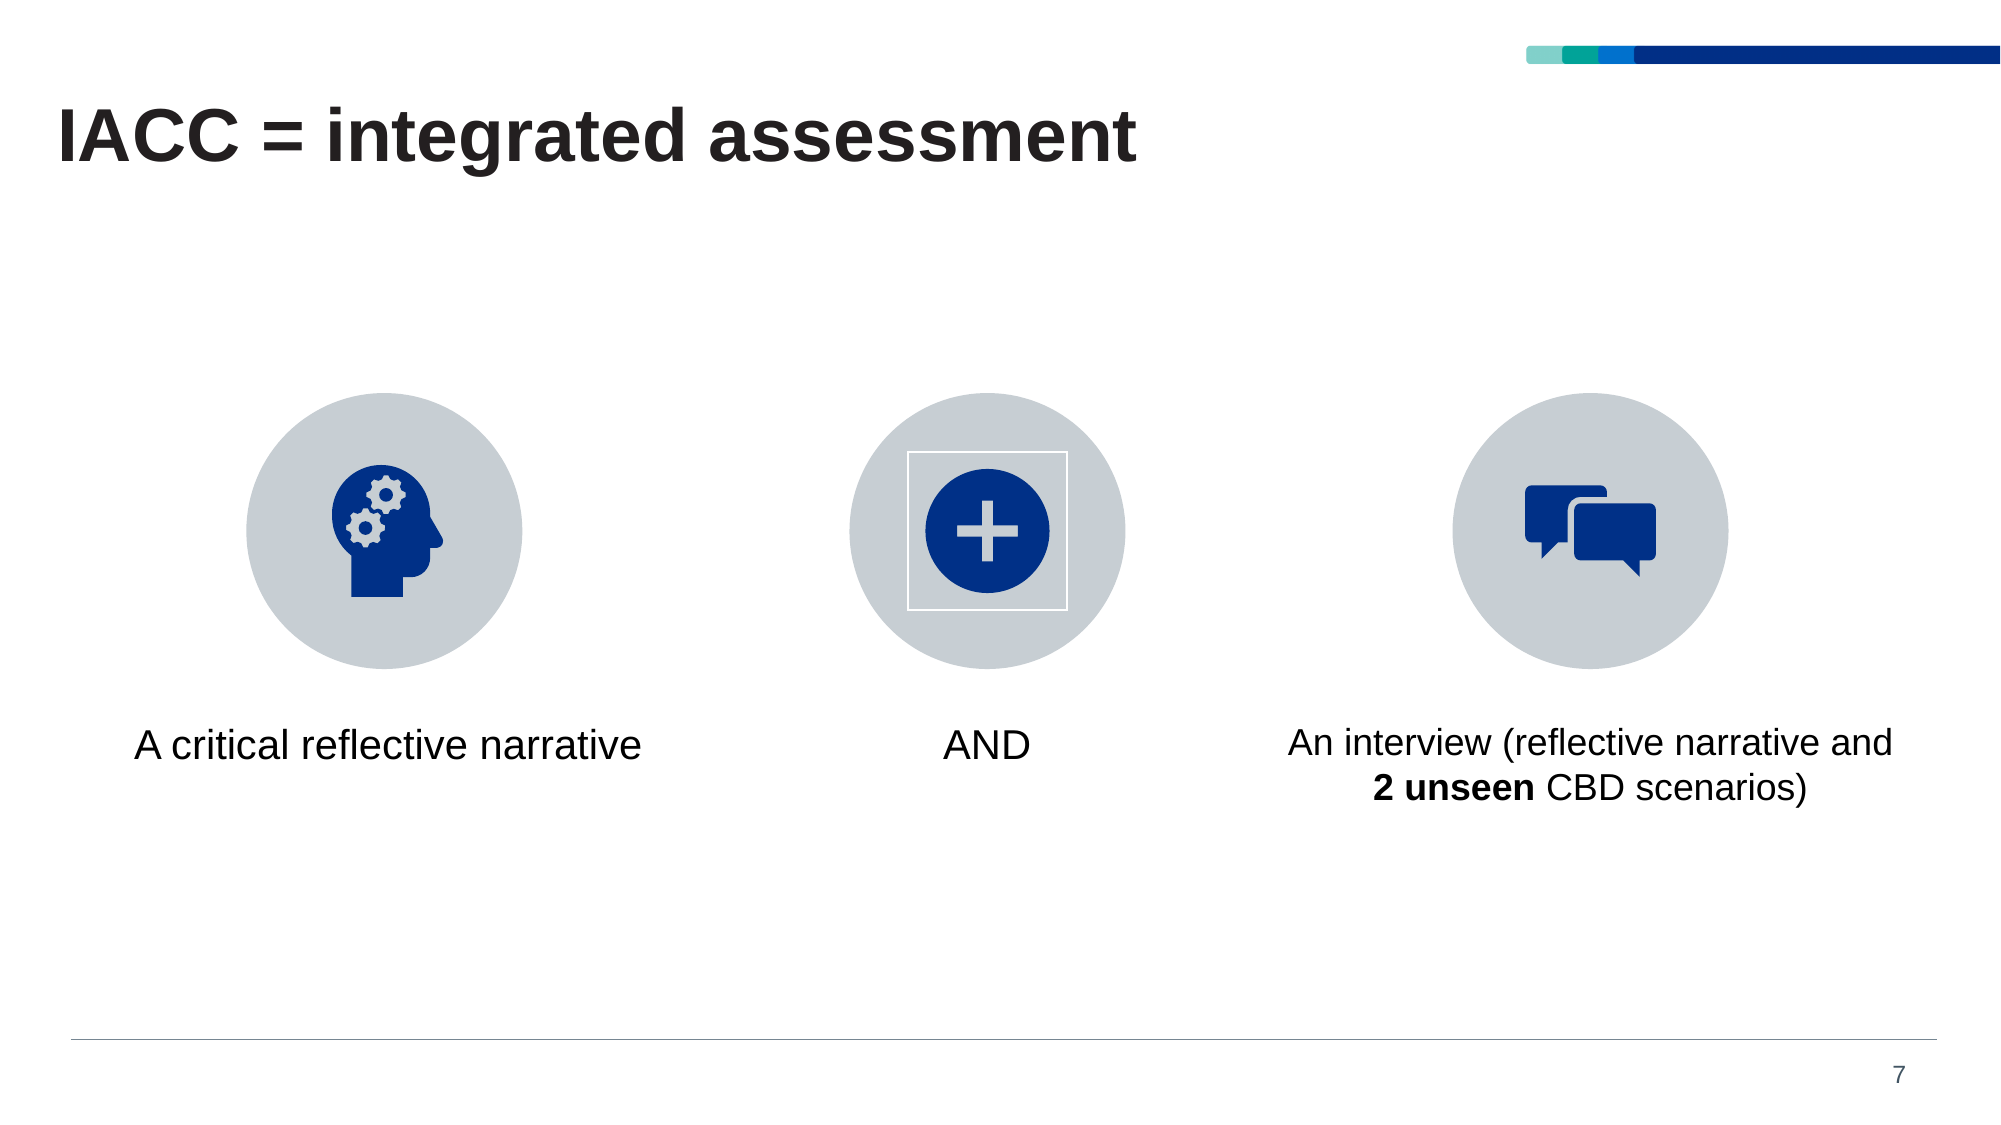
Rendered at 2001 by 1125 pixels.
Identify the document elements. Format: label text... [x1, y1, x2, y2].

text_box [1452, 393, 1729, 670]
text_box [246, 393, 523, 670]
title IACC = integrated assessment [56, 66, 1928, 209]
text_box A critical reflective narrative [101, 717, 676, 916]
text_box An interview (reflective narrative and 2 unseen CBD scenarios) [1282, 717, 1899, 976]
text_box AND [761, 717, 1214, 916]
text_box [849, 393, 1126, 670]
